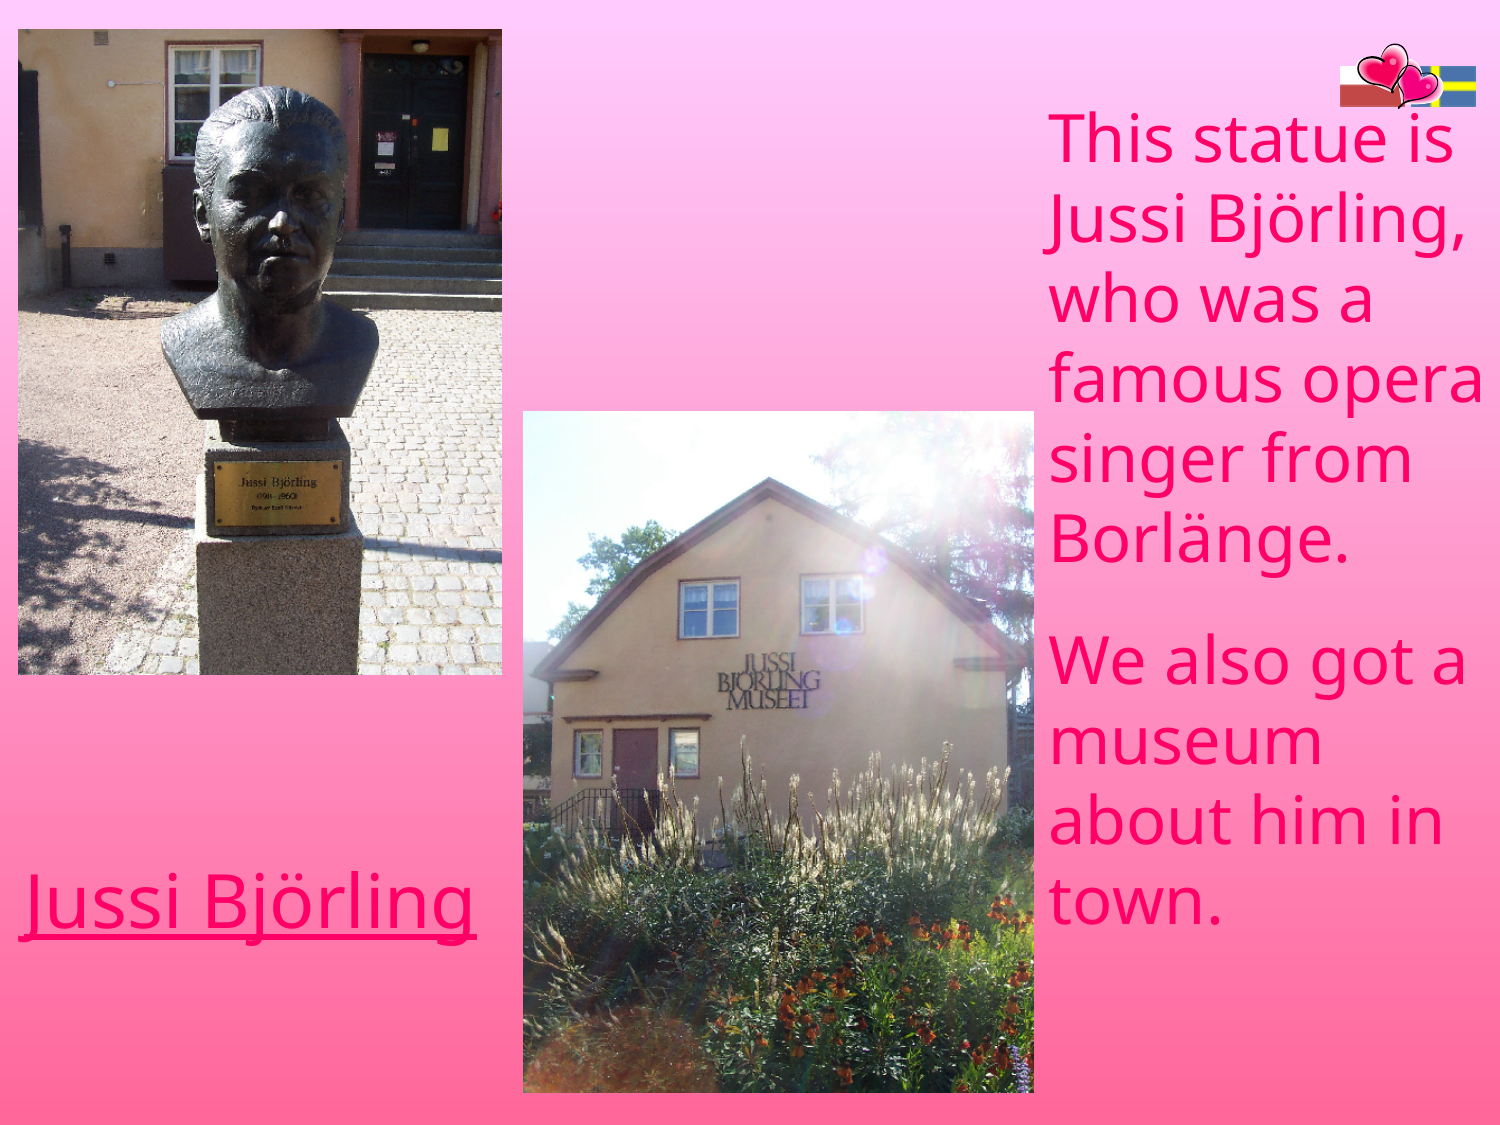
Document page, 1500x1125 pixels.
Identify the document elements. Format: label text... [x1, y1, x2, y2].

text_box This statue is Jussi Björling, who was a famous opera singer from Borlänge. We also got a museum about him in town. [1033, 88, 1500, 946]
picture [1340, 42, 1476, 110]
text_box Jussi Björling [9, 846, 493, 952]
picture [523, 411, 1034, 1093]
picture [18, 29, 502, 675]
